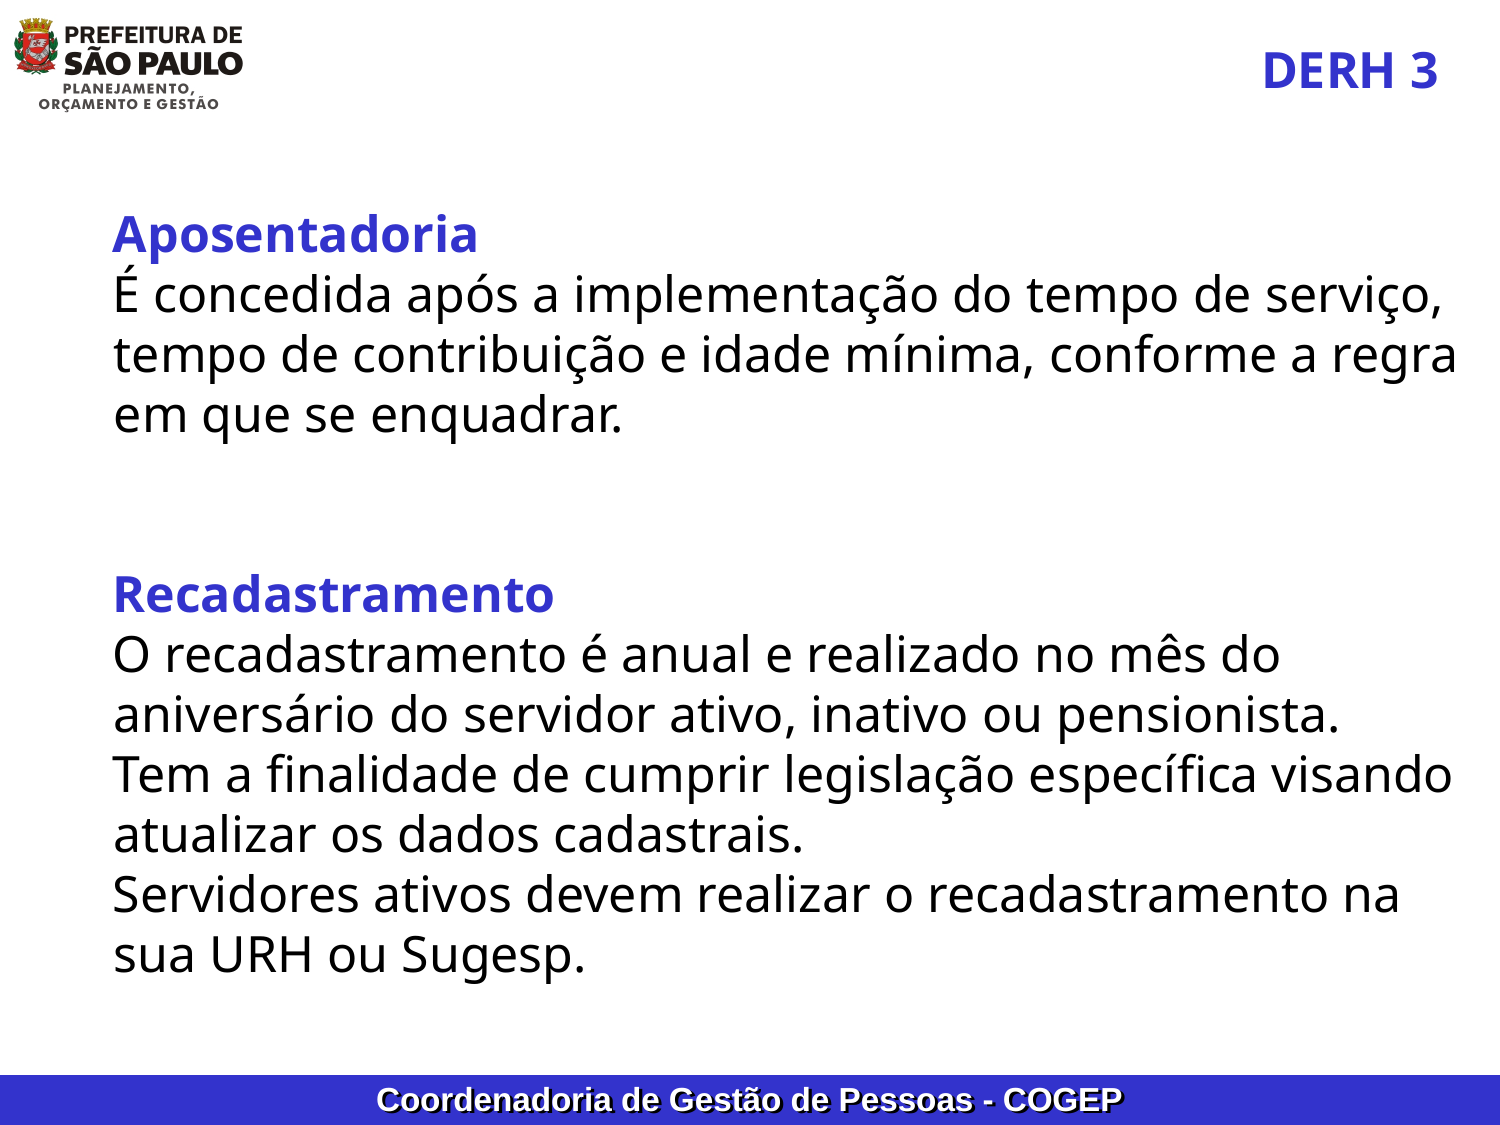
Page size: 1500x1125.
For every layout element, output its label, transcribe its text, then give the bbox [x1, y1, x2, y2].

text_box Aposentadoria É concedida após a implementação do tempo de serviço, tempo de contribuição e idade mínima, conforme a regra em que se enquadrar. Recadastramento O recadastramento é anual e realizado no mês do aniversário do servidor ativo, inativo ou pensionista. Tem a finalidade de cumprir legislação específica visando atualizar os dados cadastrais. Servidores ativos devem realizar o recadastramento na sua URH ou Sugesp. [24, 137, 1474, 1047]
text_box DERH 3 [1246, 31, 1454, 106]
